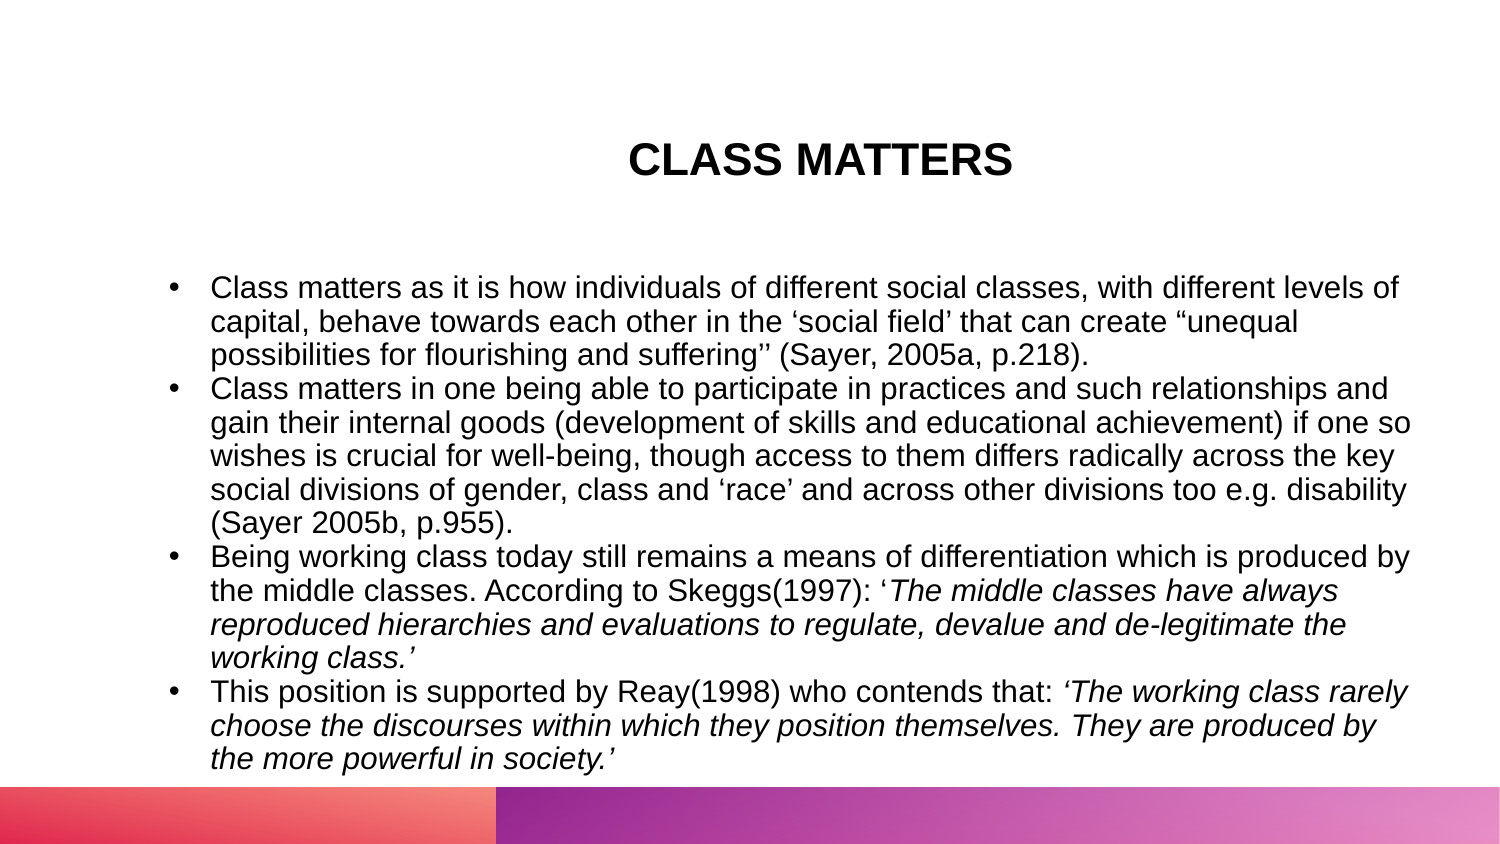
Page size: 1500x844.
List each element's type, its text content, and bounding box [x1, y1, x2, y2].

list Class matters as it is how individuals of different social classes, with different levels of capital, behave towards each other in the ‘social field’ that can create “unequal possibilities for flourishing and suffering’’ (Sayer, 2005a, p.218). Class matters in one being able to participate in practices and such relationships and gain their internal goods (development of skills and educational achievement) if one so wishes is crucial for well-being, though access to them differs radically across the key social divisions of gender, class and ‘race’ and across other divisions too e.g. disability (Sayer 2005b, p.955). Being working class today still remains a means of differentiation which is produced by the middle classes. According to Skeggs(1997): ‘The middle classes have always reproduced hierarchies and evaluations to regulate, devalue and de-legitimate the working class.’ This position is supported by Reay(1998) who contends that: ‘The working class rarely choose the discourses within which they position themselves. They are produced by the more powerful in society.’ [168, 228, 1429, 716]
text_box CLASS MATTERS [181, 37, 1442, 189]
